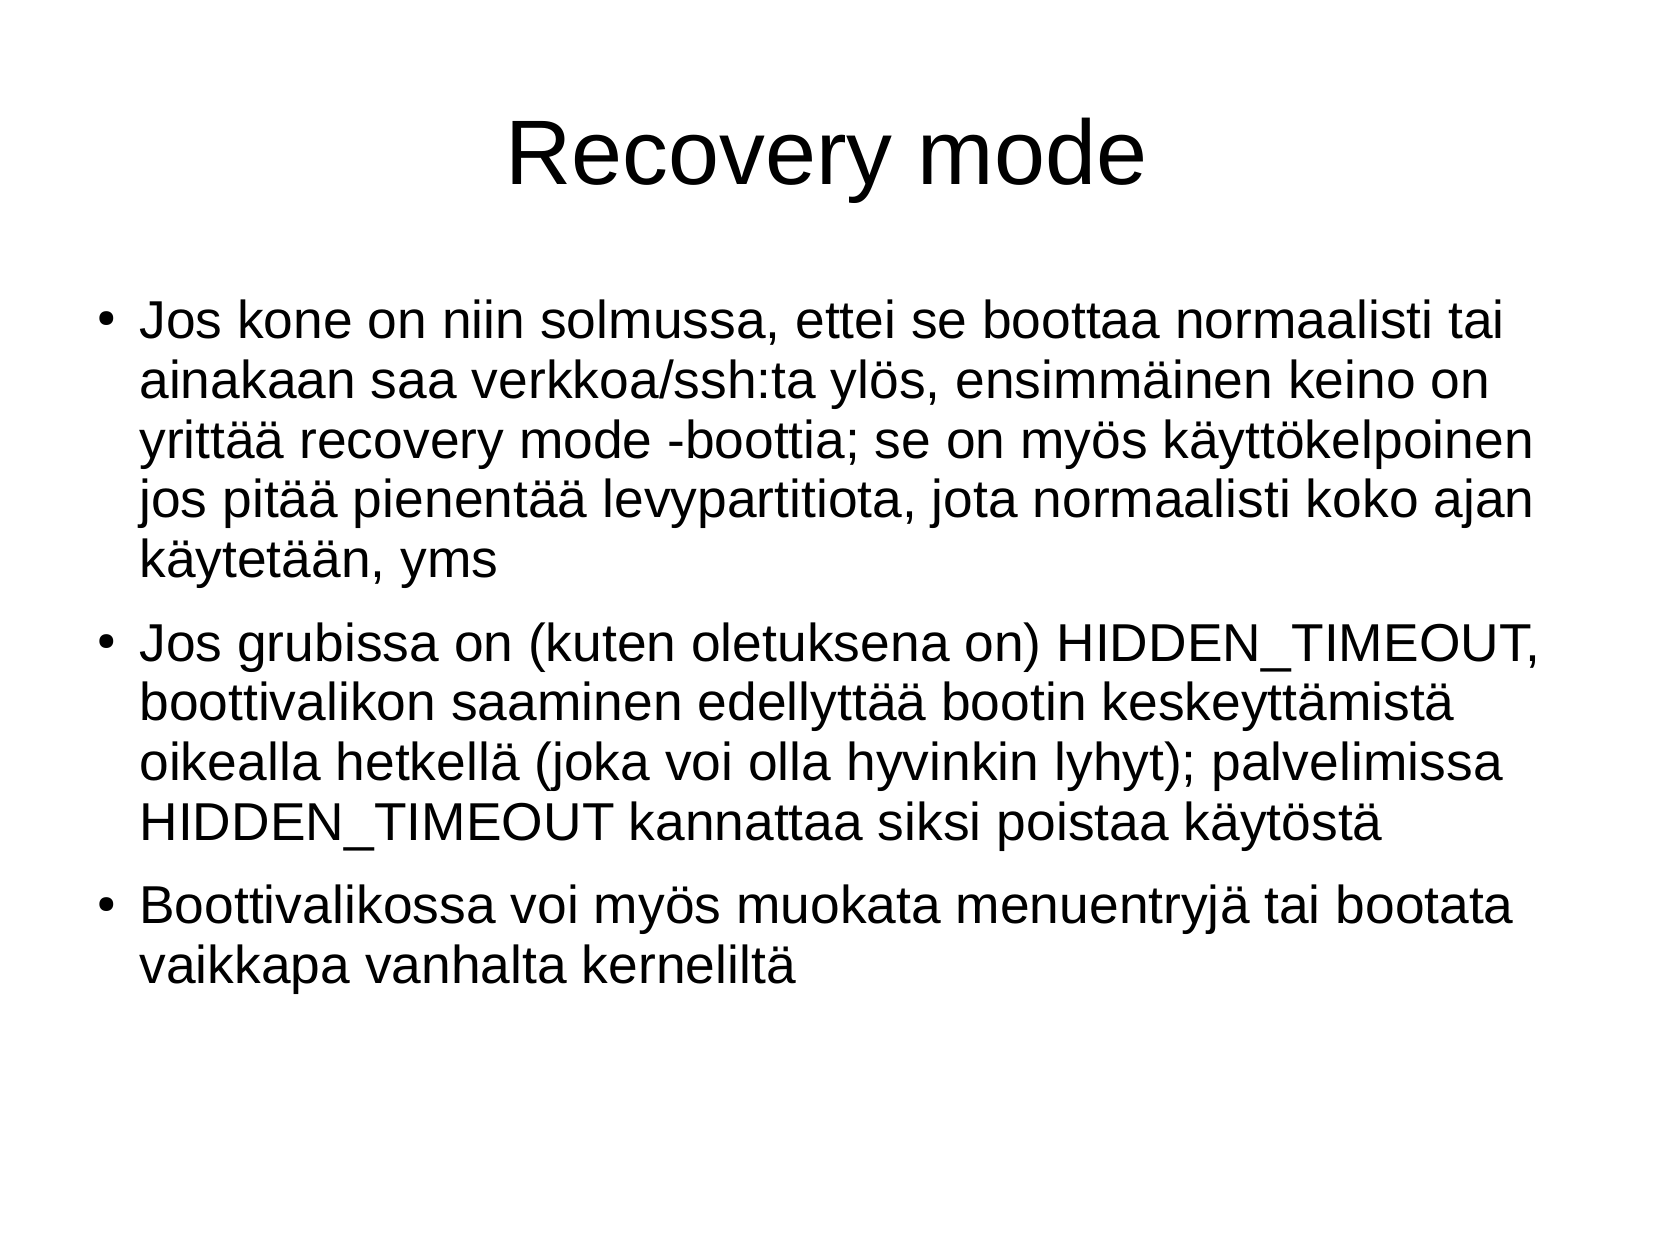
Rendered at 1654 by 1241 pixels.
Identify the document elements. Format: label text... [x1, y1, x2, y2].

title Recovery mode [82, 49, 1571, 257]
list Jos kone on niin solmussa, ettei se boottaa normaalisti tai ainakaan saa verkkoa/ssh:ta ylös, ensimmäinen keino on yrittää recovery mode -boottia; se on myös käyttökelpoinen jos pitää pienentää levypartitiota, jota normaalisti koko ajan käytetään, yms Jos grubissa on (kuten oletuksena on) HIDDEN_TIMEOUT, boottivalikon saaminen edellyttää bootin keskeyttämistä oikealla hetkellä (joka voi olla hyvinkin lyhyt); palvelimissa HIDDEN_TIMEOUT kannattaa siksi poistaa käytöstä Boottivalikossa voi myös muokata menuentryjä tai bootata vaikkapa vanhalta kerneliltä [82, 290, 1571, 1010]
